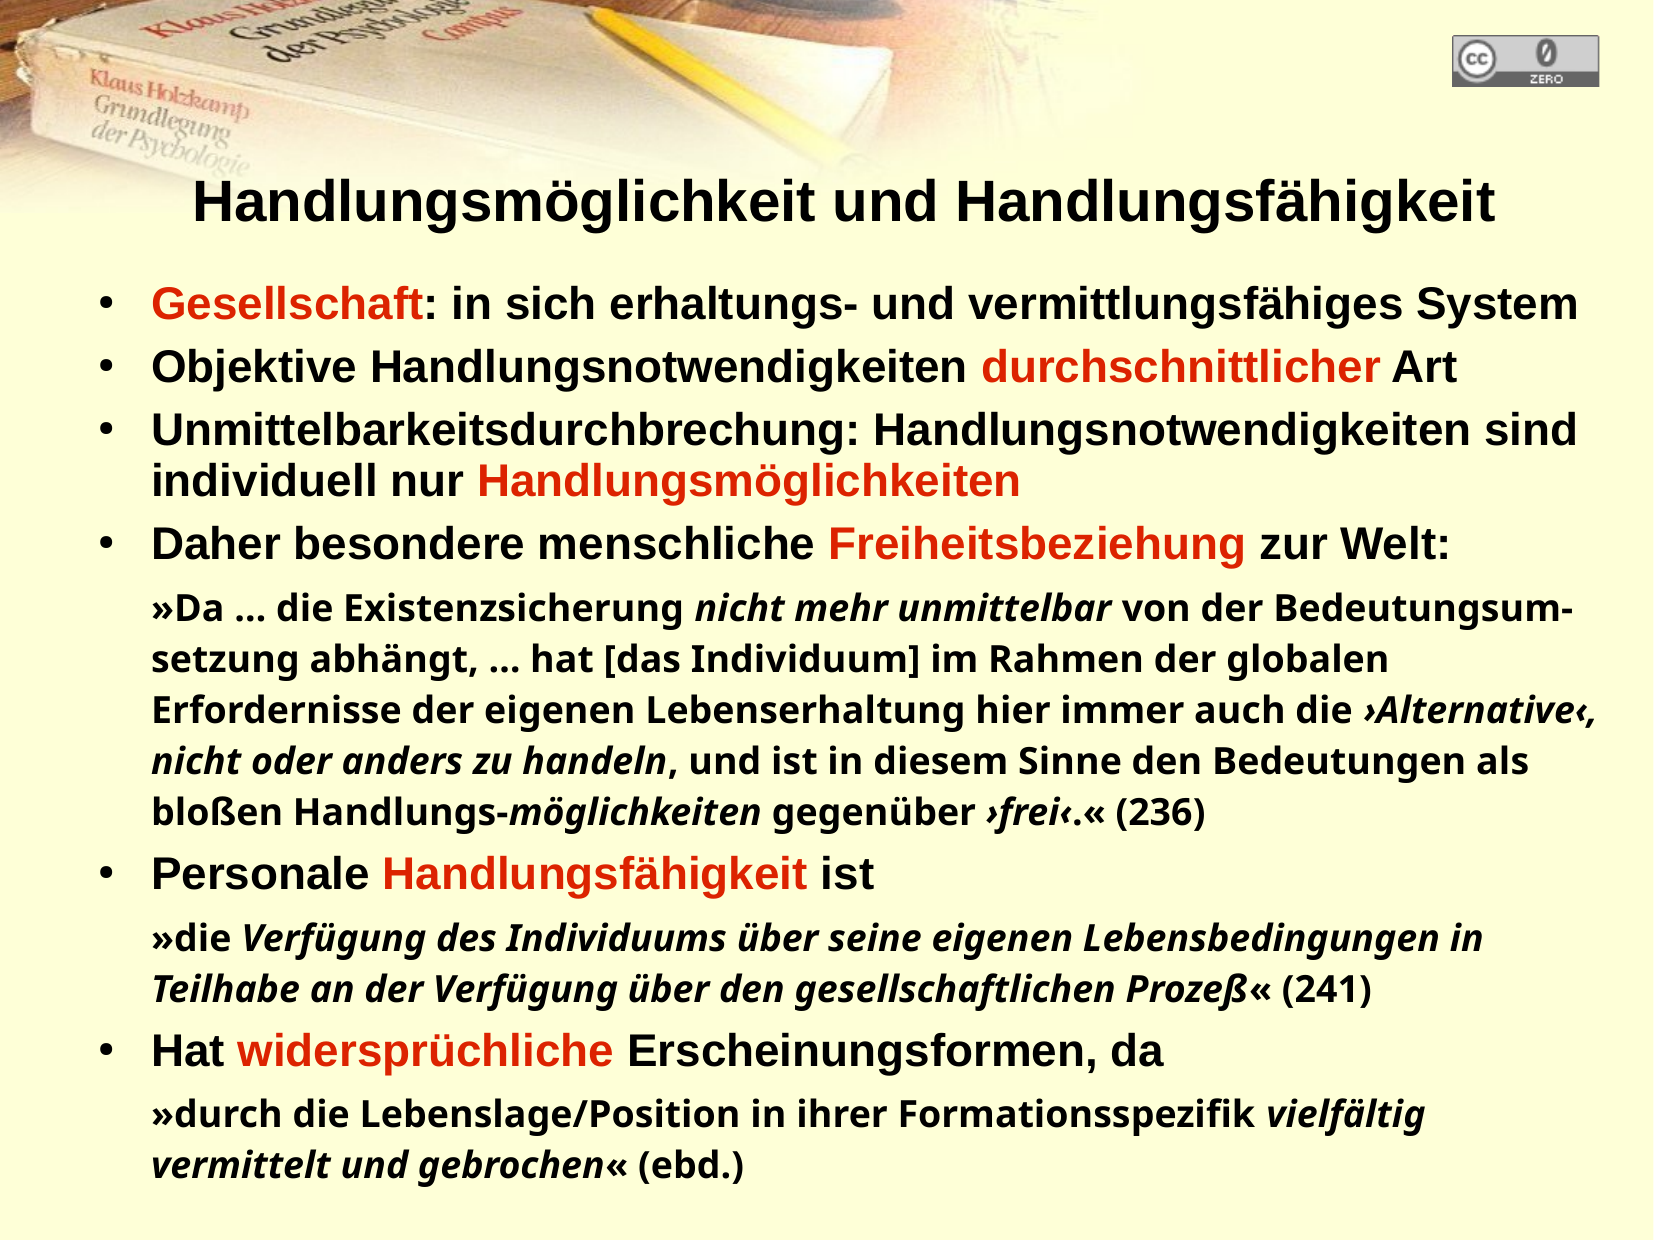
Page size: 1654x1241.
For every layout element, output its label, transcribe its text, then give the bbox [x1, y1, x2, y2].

title Handlungsmöglichkeit und Handlungsfähigkeit [82, 124, 1607, 277]
list Gesellschaft: in sich erhaltungs- und vermittlungsfähiges System Objektive Handlungsnotwendigkeiten durchschnittlicher Art Unmittelbarkeitsdurchbrechung: Handlungsnotwendigkeiten sind individuell nur Handlungsmöglichkeiten Daher besondere menschliche Freiheitsbeziehung zur Welt: »Da … die Existenzsicherung nicht mehr unmittelbar von der Bedeutungsum-setzung abhängt, … hat [das Individuum] im Rahmen der globalen Erfordernisse der eigenen Lebenserhaltung hier immer auch die ›Alternative‹, nicht oder anders zu handeln, und ist in diesem Sinne den Bedeutungen als bloßen Handlungs-möglichkeiten gegenüber ›frei‹.« (236) Personale Handlungsfähigkeit ist »die Verfügung des Individuums über seine eigenen Lebensbedingungen in Teilhabe an der Verfügung über den gesellschaftlichen Prozeß« (241) Hat widersprüchliche Erscheinungsformen, da »durch die Lebenslage/Position in ihrer Formationsspezifik vielfältig vermittelt und gebrochen« (ebd.) [80, 277, 1607, 1235]
picture [0, 0, 1156, 213]
picture [1452, 35, 1600, 87]
